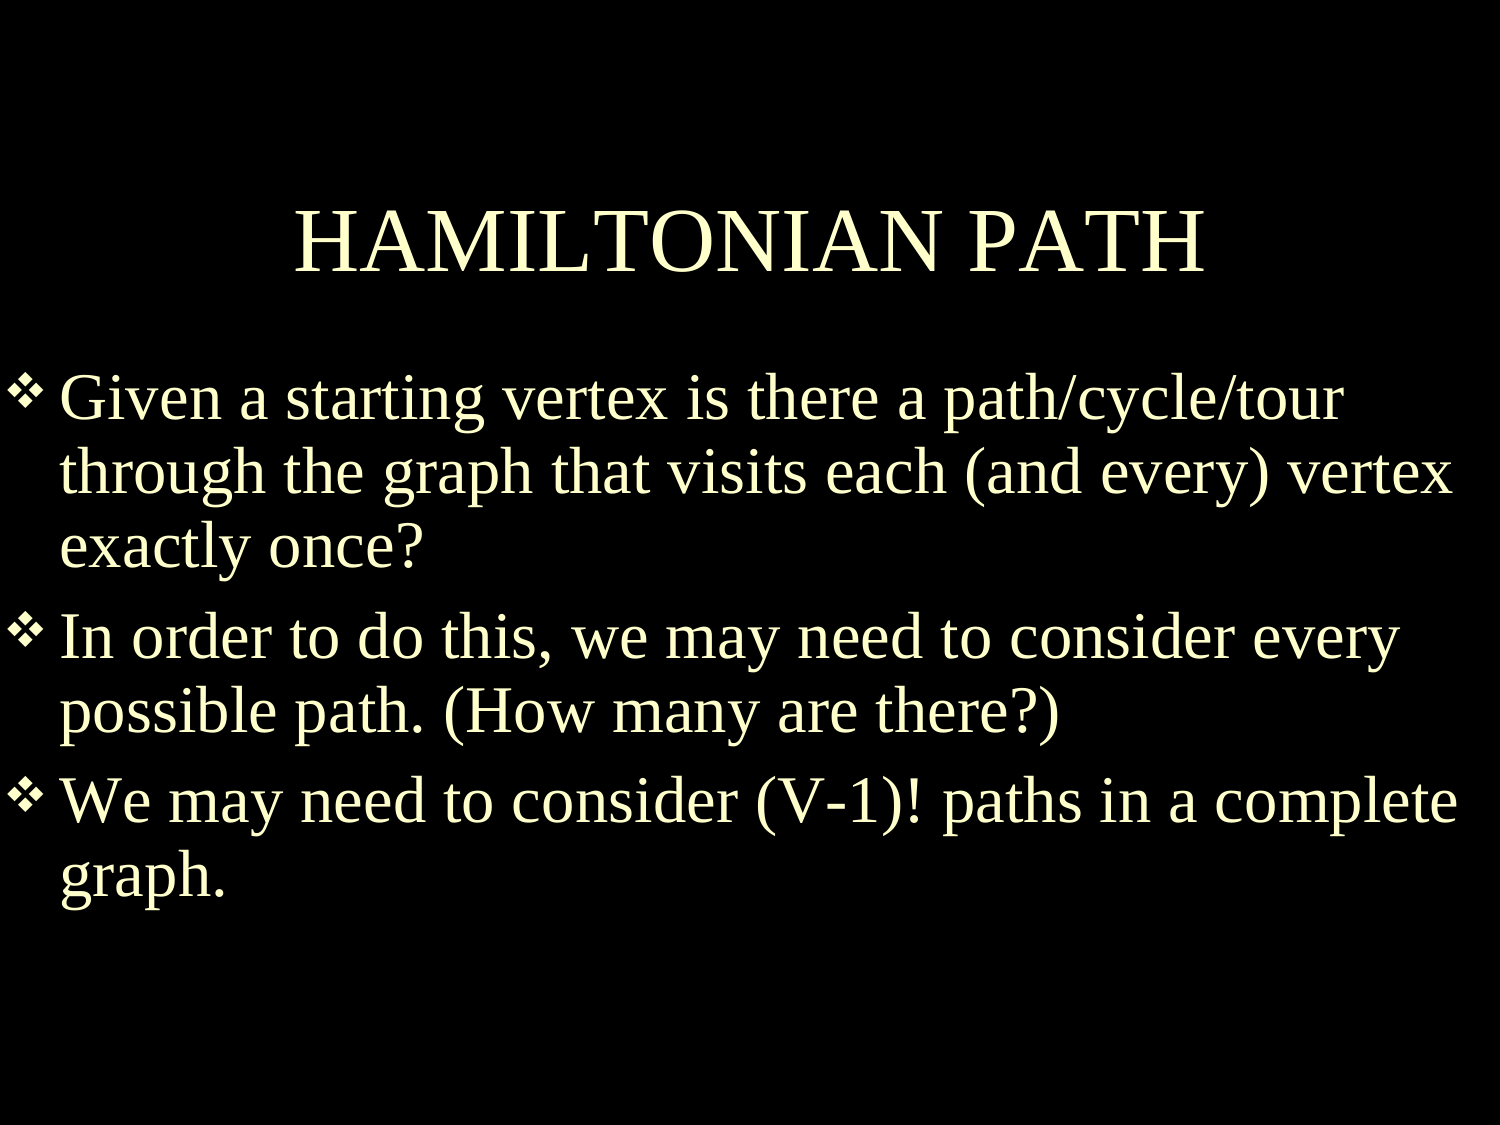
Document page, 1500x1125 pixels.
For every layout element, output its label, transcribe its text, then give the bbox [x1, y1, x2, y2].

list Given a starting vertex is there a path/cycle/tour through the graph that visits each (and every) vertex exactly once? In order to do this, we may need to consider every possible path. (How many are there?) We may need to consider (V-1)! paths in a complete graph. [3, 359, 1463, 1088]
title HAMILTONIAN PATH [22, 153, 1480, 329]
